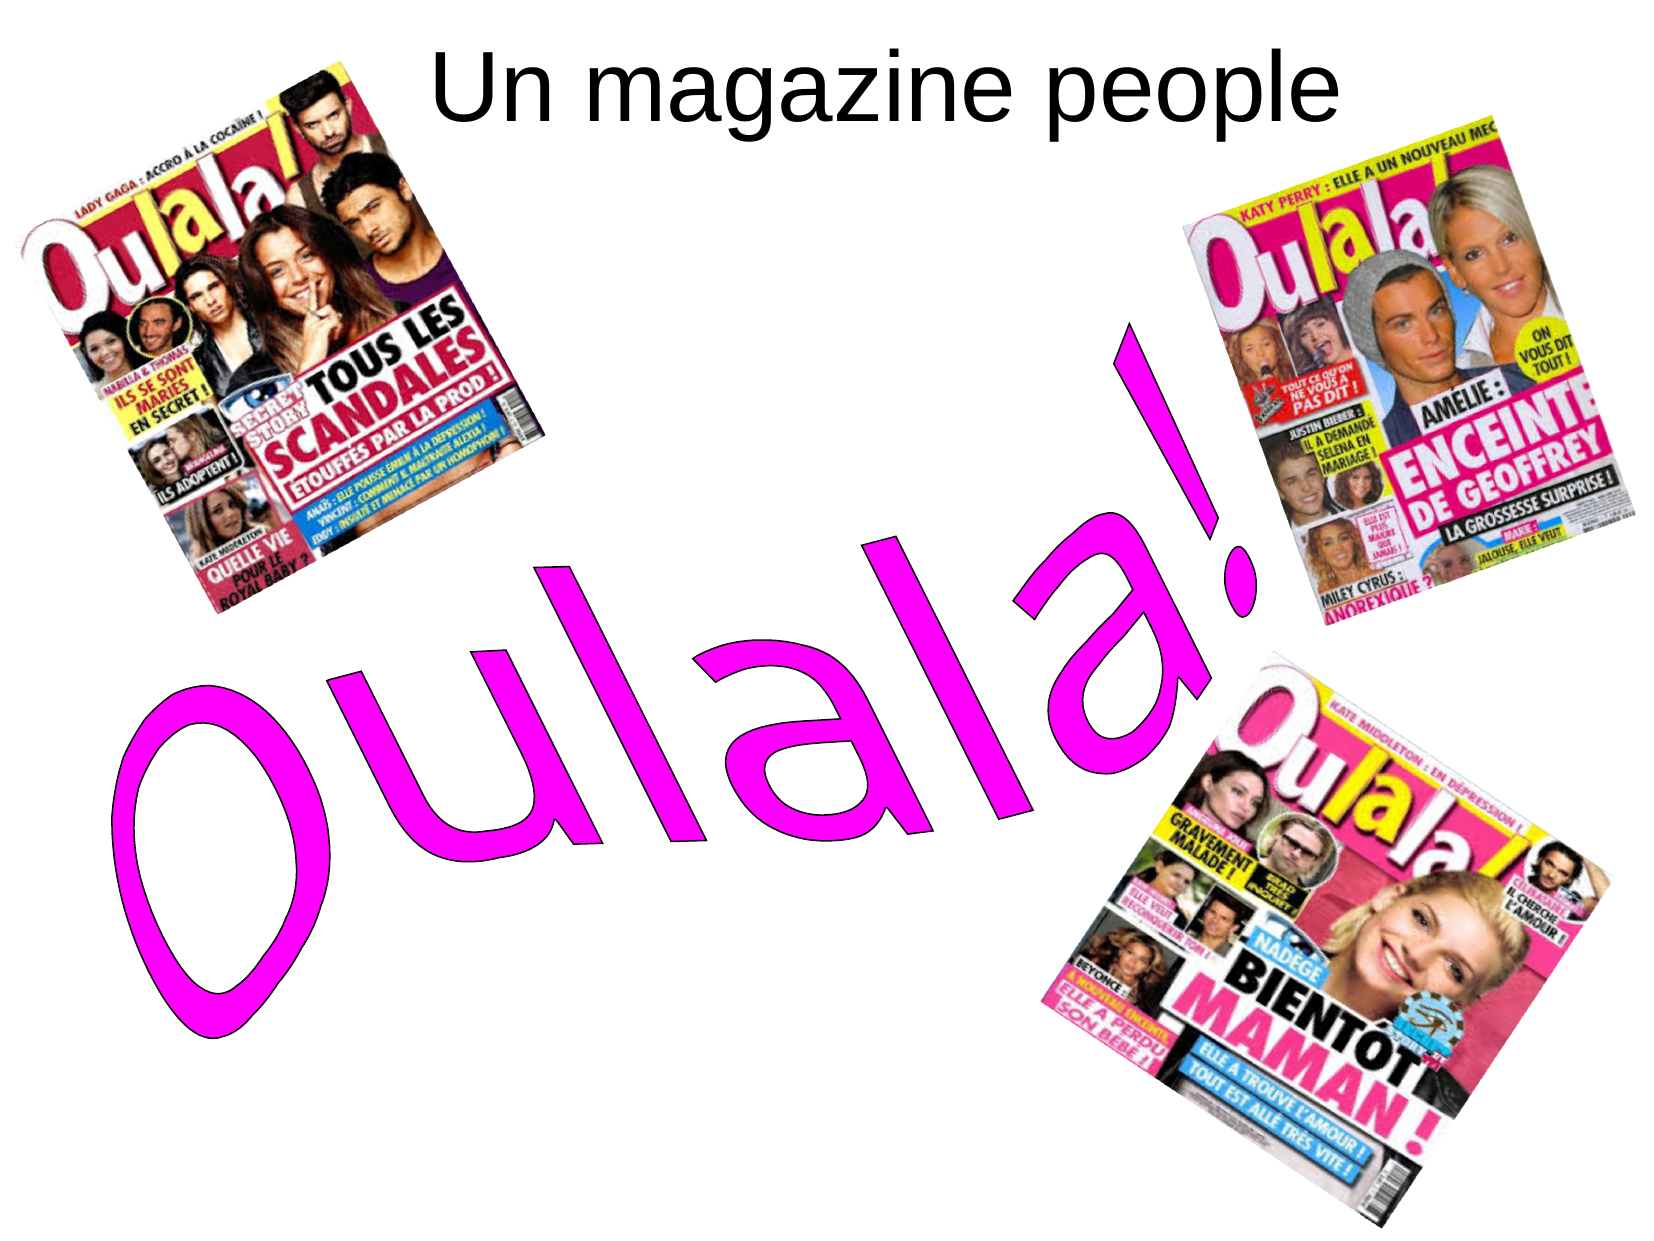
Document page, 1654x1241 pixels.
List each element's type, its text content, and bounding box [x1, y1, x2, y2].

text_box Oulala! [533, 566, 707, 842]
text_box Oulala! [692, 640, 934, 841]
text_box Oulala! [861, 536, 1034, 820]
text_box Oulala! [1224, 546, 1257, 618]
text_box Oulala! [1013, 512, 1212, 774]
text_box Oulala! [1113, 323, 1219, 540]
picture [1181, 114, 1636, 626]
picture [1039, 649, 1615, 1229]
picture [11, 59, 546, 615]
text_box Un magazine people [413, 23, 1489, 151]
text_box Oulala! [326, 650, 603, 862]
text_box Oulala! [111, 685, 330, 1039]
